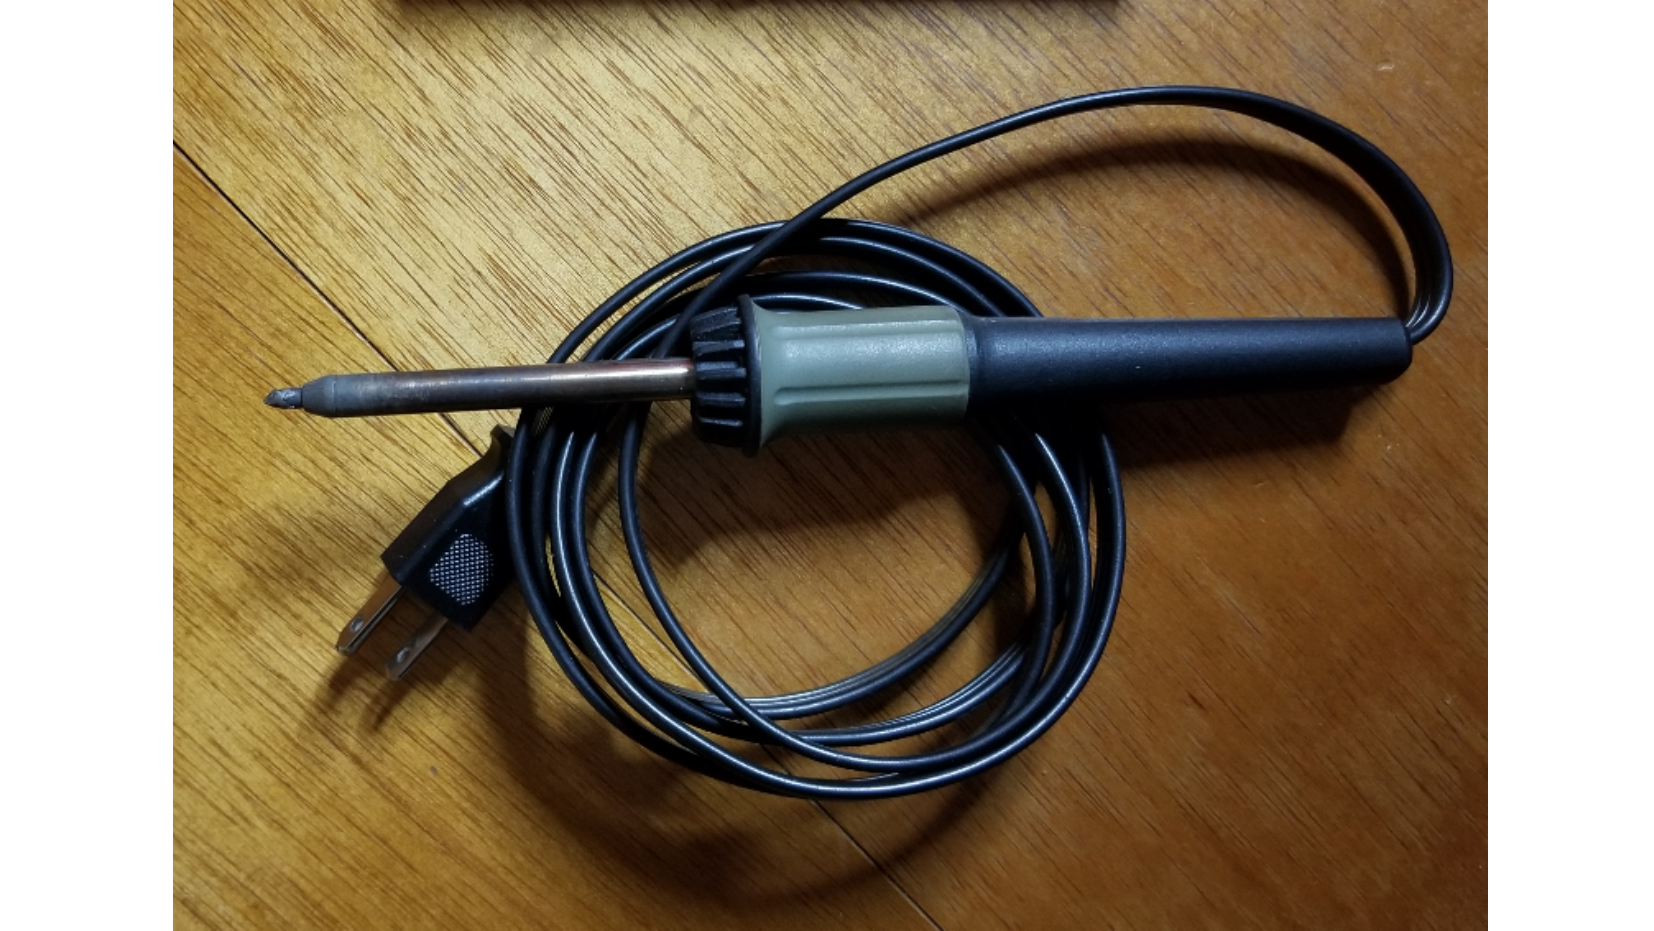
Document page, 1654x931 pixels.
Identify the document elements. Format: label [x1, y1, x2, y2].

picture [173, 0, 1488, 931]
